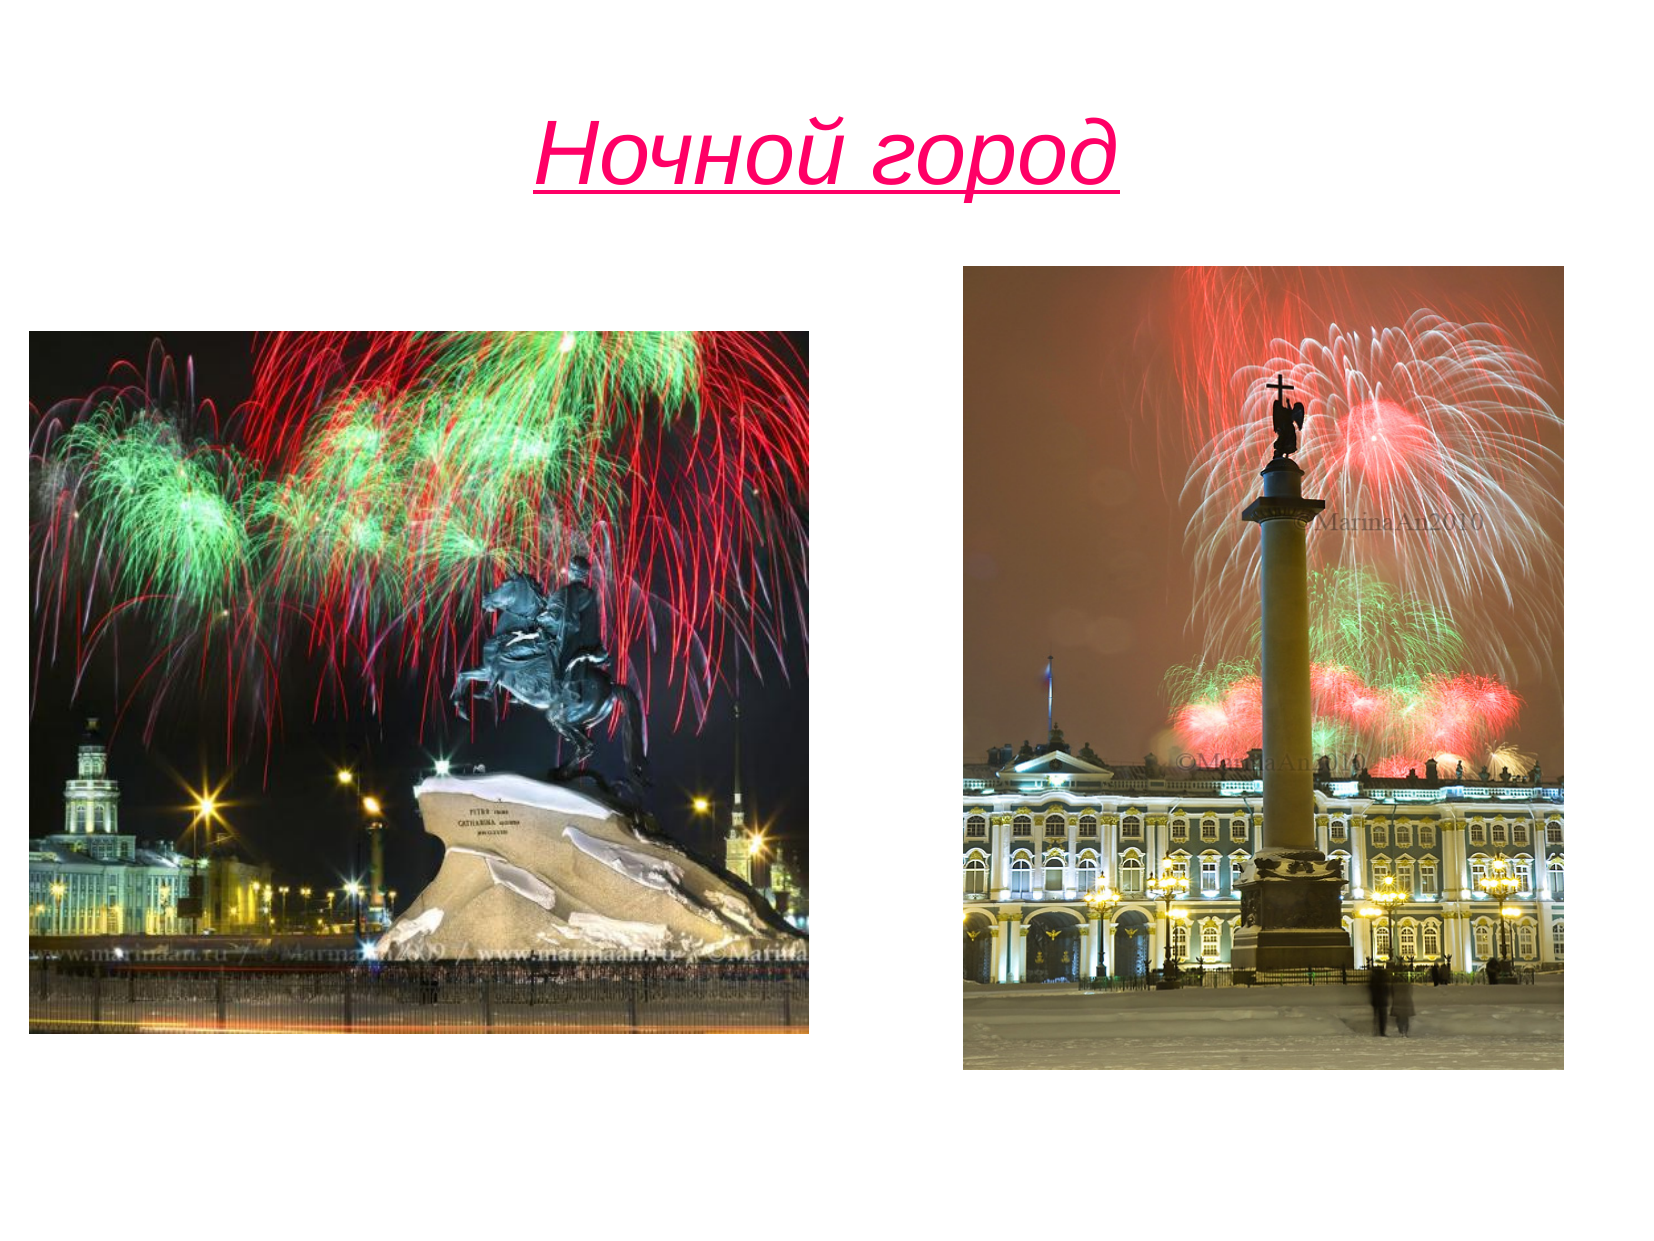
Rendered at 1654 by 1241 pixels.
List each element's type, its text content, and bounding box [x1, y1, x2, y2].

title Ночной город [82, 49, 1571, 257]
picture [29, 331, 809, 1034]
picture [963, 266, 1564, 1070]
